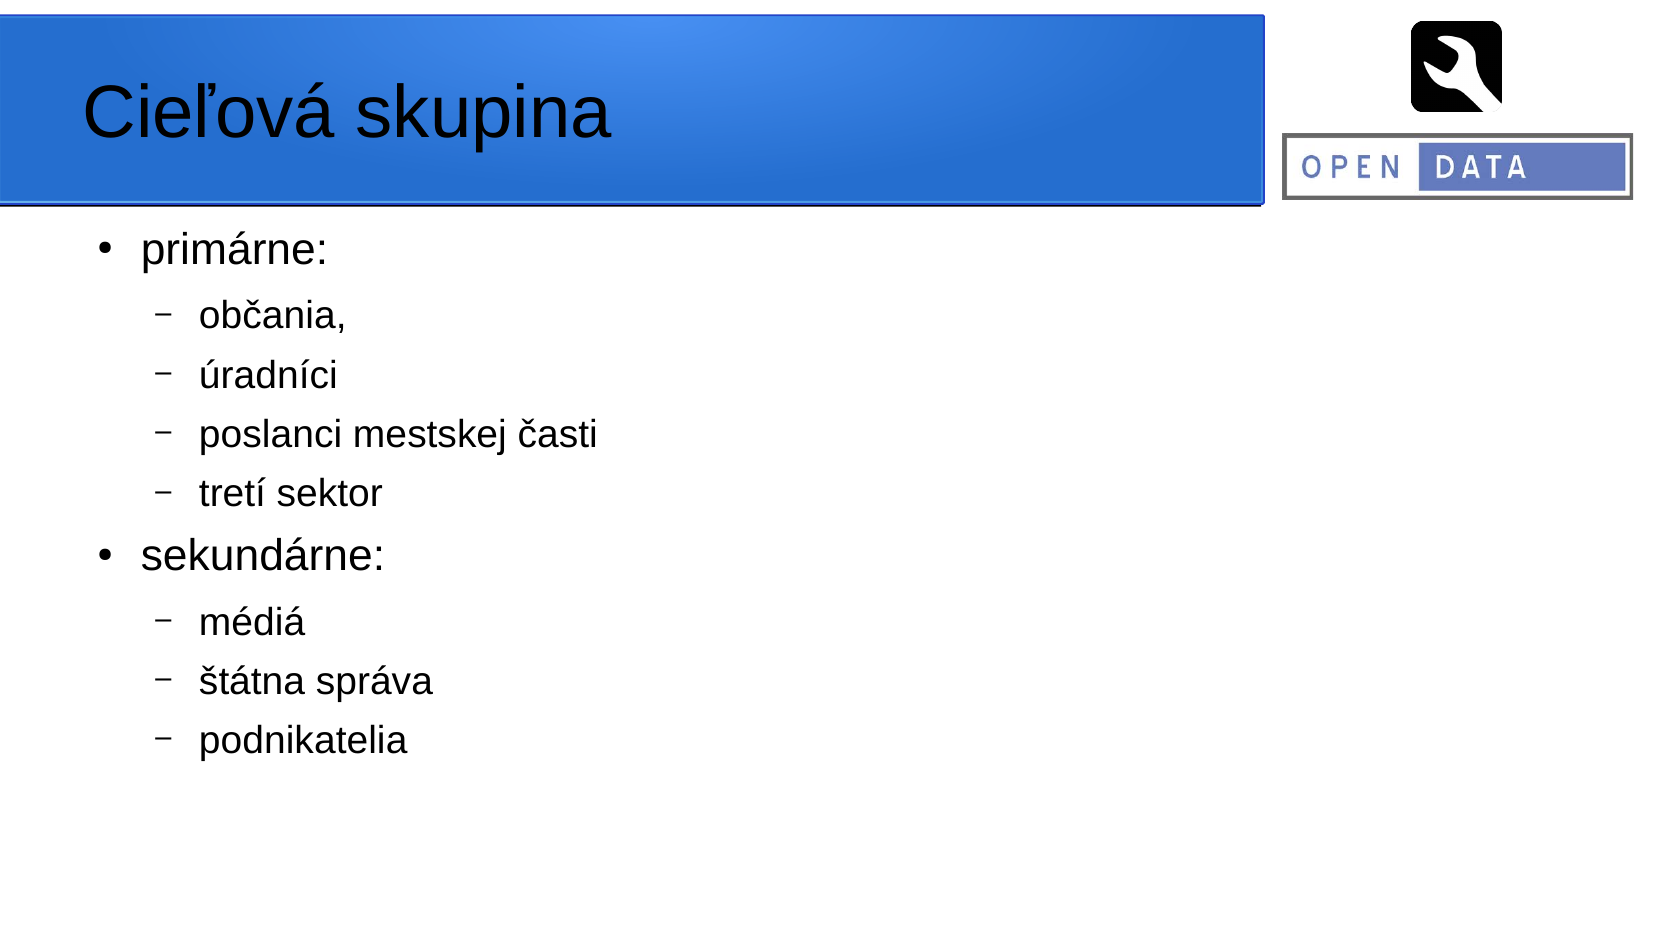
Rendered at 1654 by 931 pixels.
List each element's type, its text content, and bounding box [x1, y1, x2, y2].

picture [1411, 21, 1502, 112]
title Cieľová skupina [82, 35, 1235, 189]
list primárne: občania, úradníci poslanci mestskej časti tretí sektor sekundárne: médiá štátna správa podnikatelia [82, 224, 1571, 764]
picture [1282, 133, 1634, 200]
